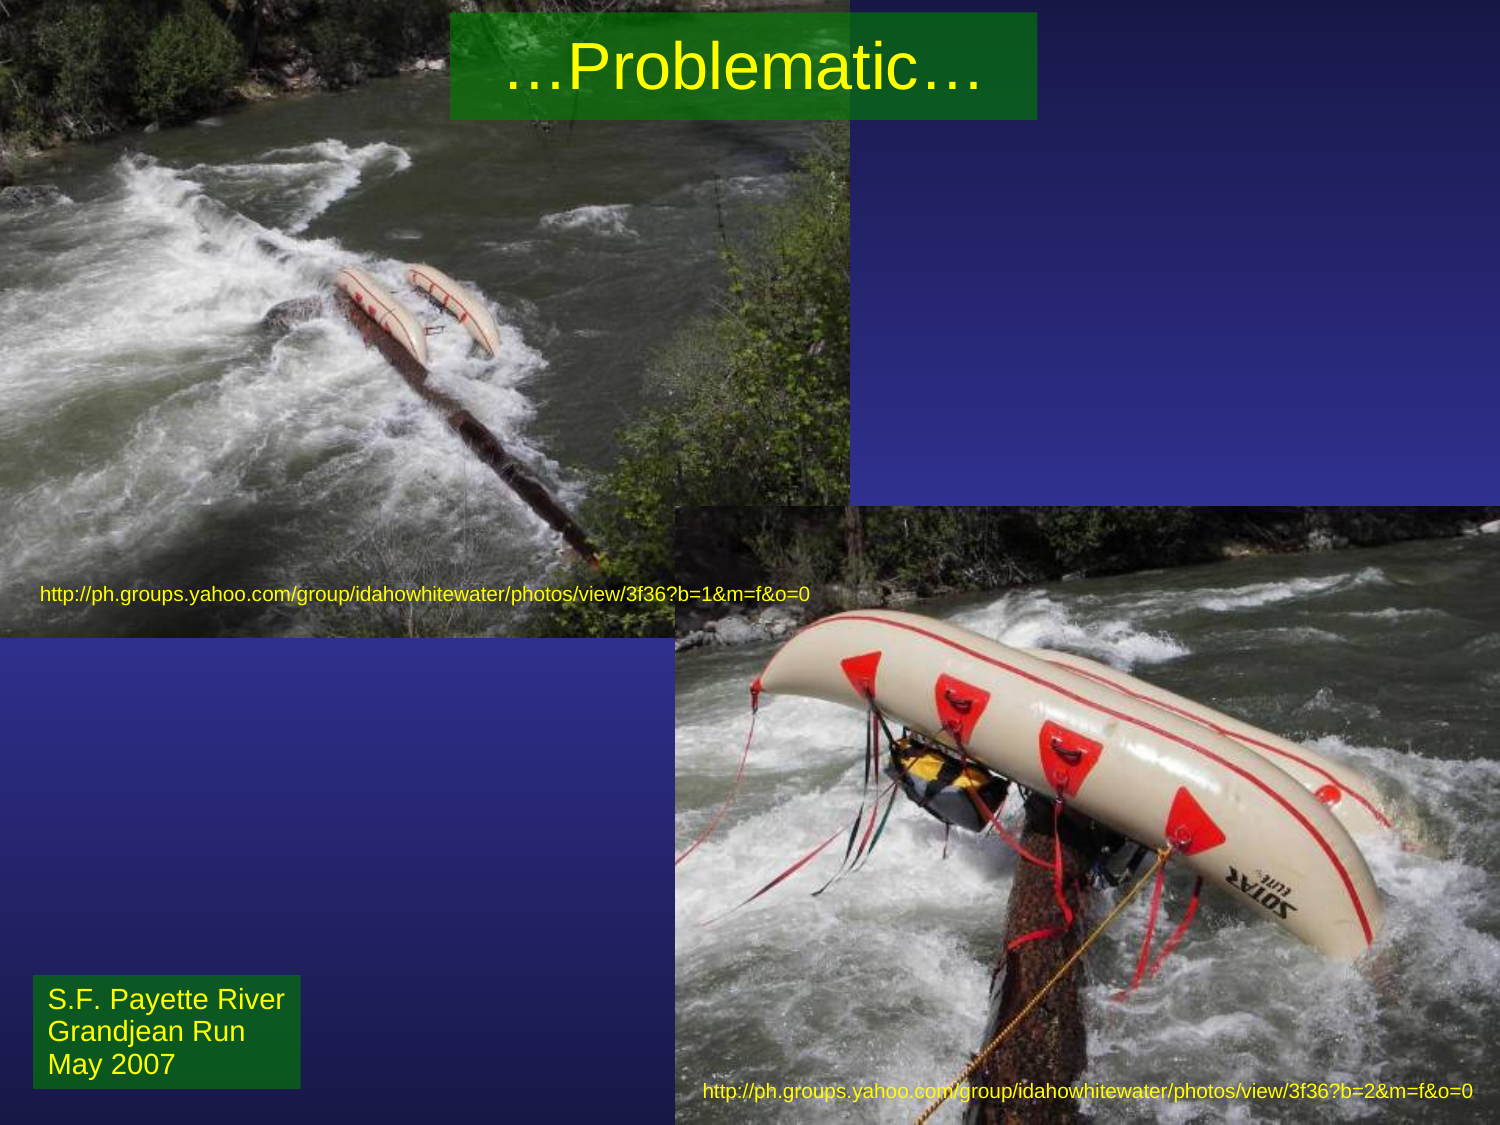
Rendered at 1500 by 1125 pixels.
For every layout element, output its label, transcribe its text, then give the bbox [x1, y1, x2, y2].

text_box S.F. Payette River Grandjean Run May 2007 [33, 975, 301, 1089]
title …Problematic… [450, 12, 1038, 121]
text_box http://ph.groups.yahoo.com/group/idahowhitewater/photos/view/3f36?b=2&m=f&o=0 [687, 1072, 1488, 1111]
picture [0, 0, 1500, 1125]
text_box http://ph.groups.yahoo.com/group/idahowhitewater/photos/view/3f36?b=1&m=f&o=0 [25, 574, 826, 614]
